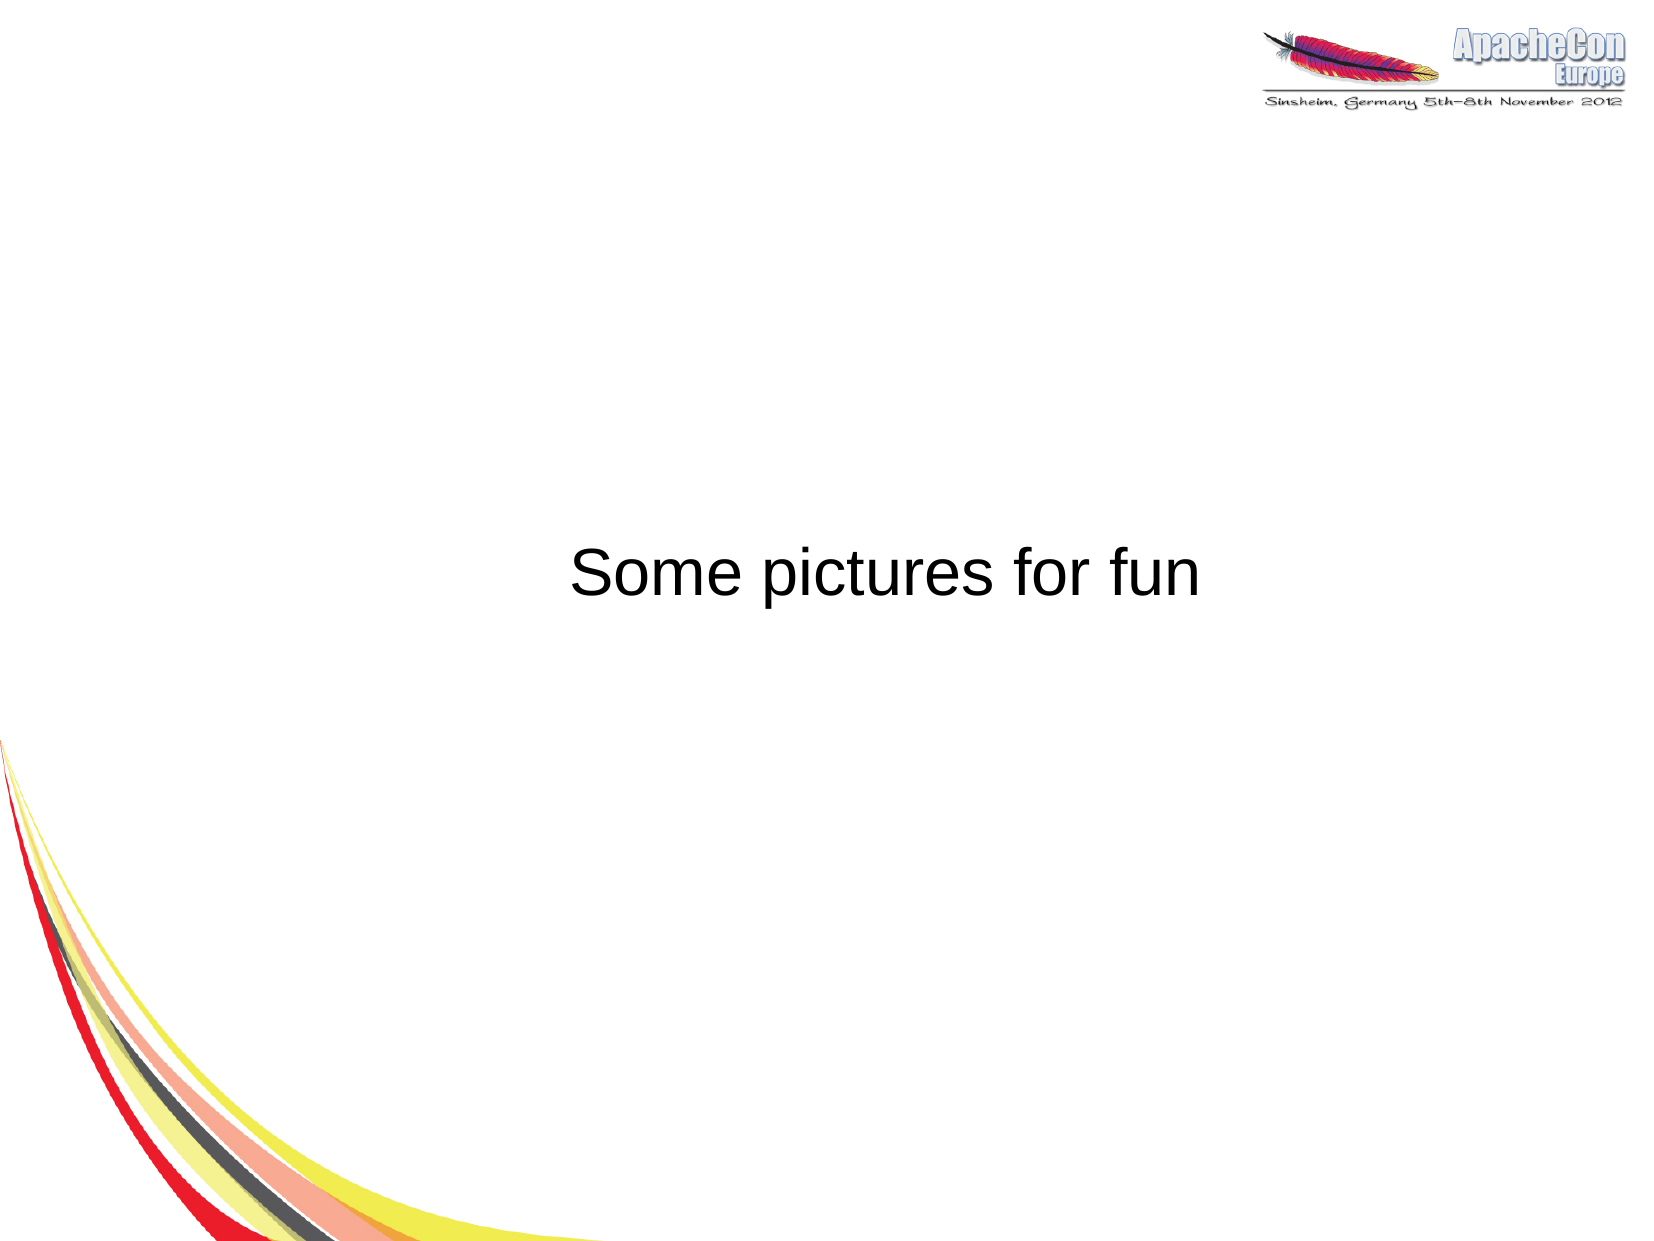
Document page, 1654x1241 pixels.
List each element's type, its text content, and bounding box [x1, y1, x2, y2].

picture [0, 0, 1654, 1241]
subtitle Some pictures for fun [177, 141, 1536, 1004]
